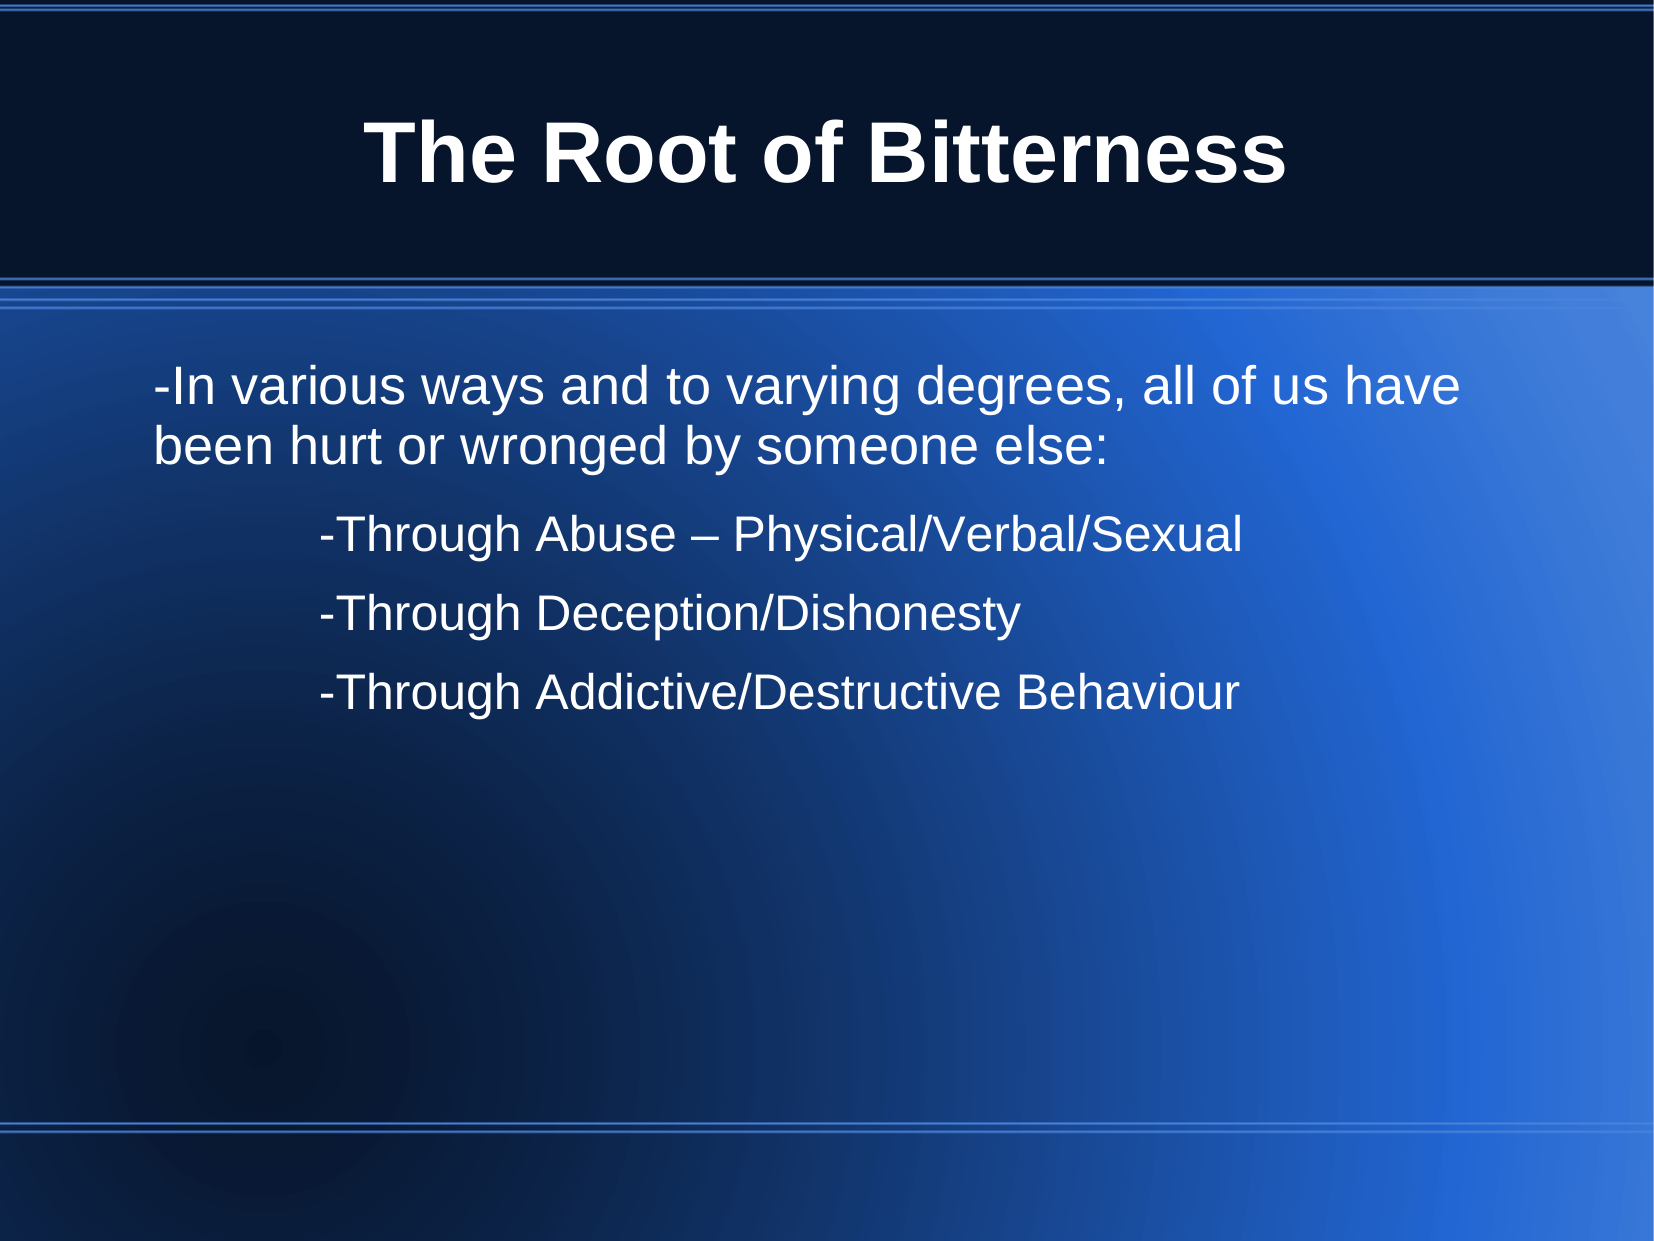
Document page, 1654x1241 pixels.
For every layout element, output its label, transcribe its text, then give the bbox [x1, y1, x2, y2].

list -In various ways and to varying degrees, all of us have been hurt or wronged by someone else: -Through Abuse – Physical/Verbal/Sexual -Through Deception/Dishonesty -Through Addictive/Destructive Behaviour [82, 355, 1571, 1058]
title The Root of Bitterness [82, 49, 1571, 257]
picture [0, 0, 1654, 1241]
